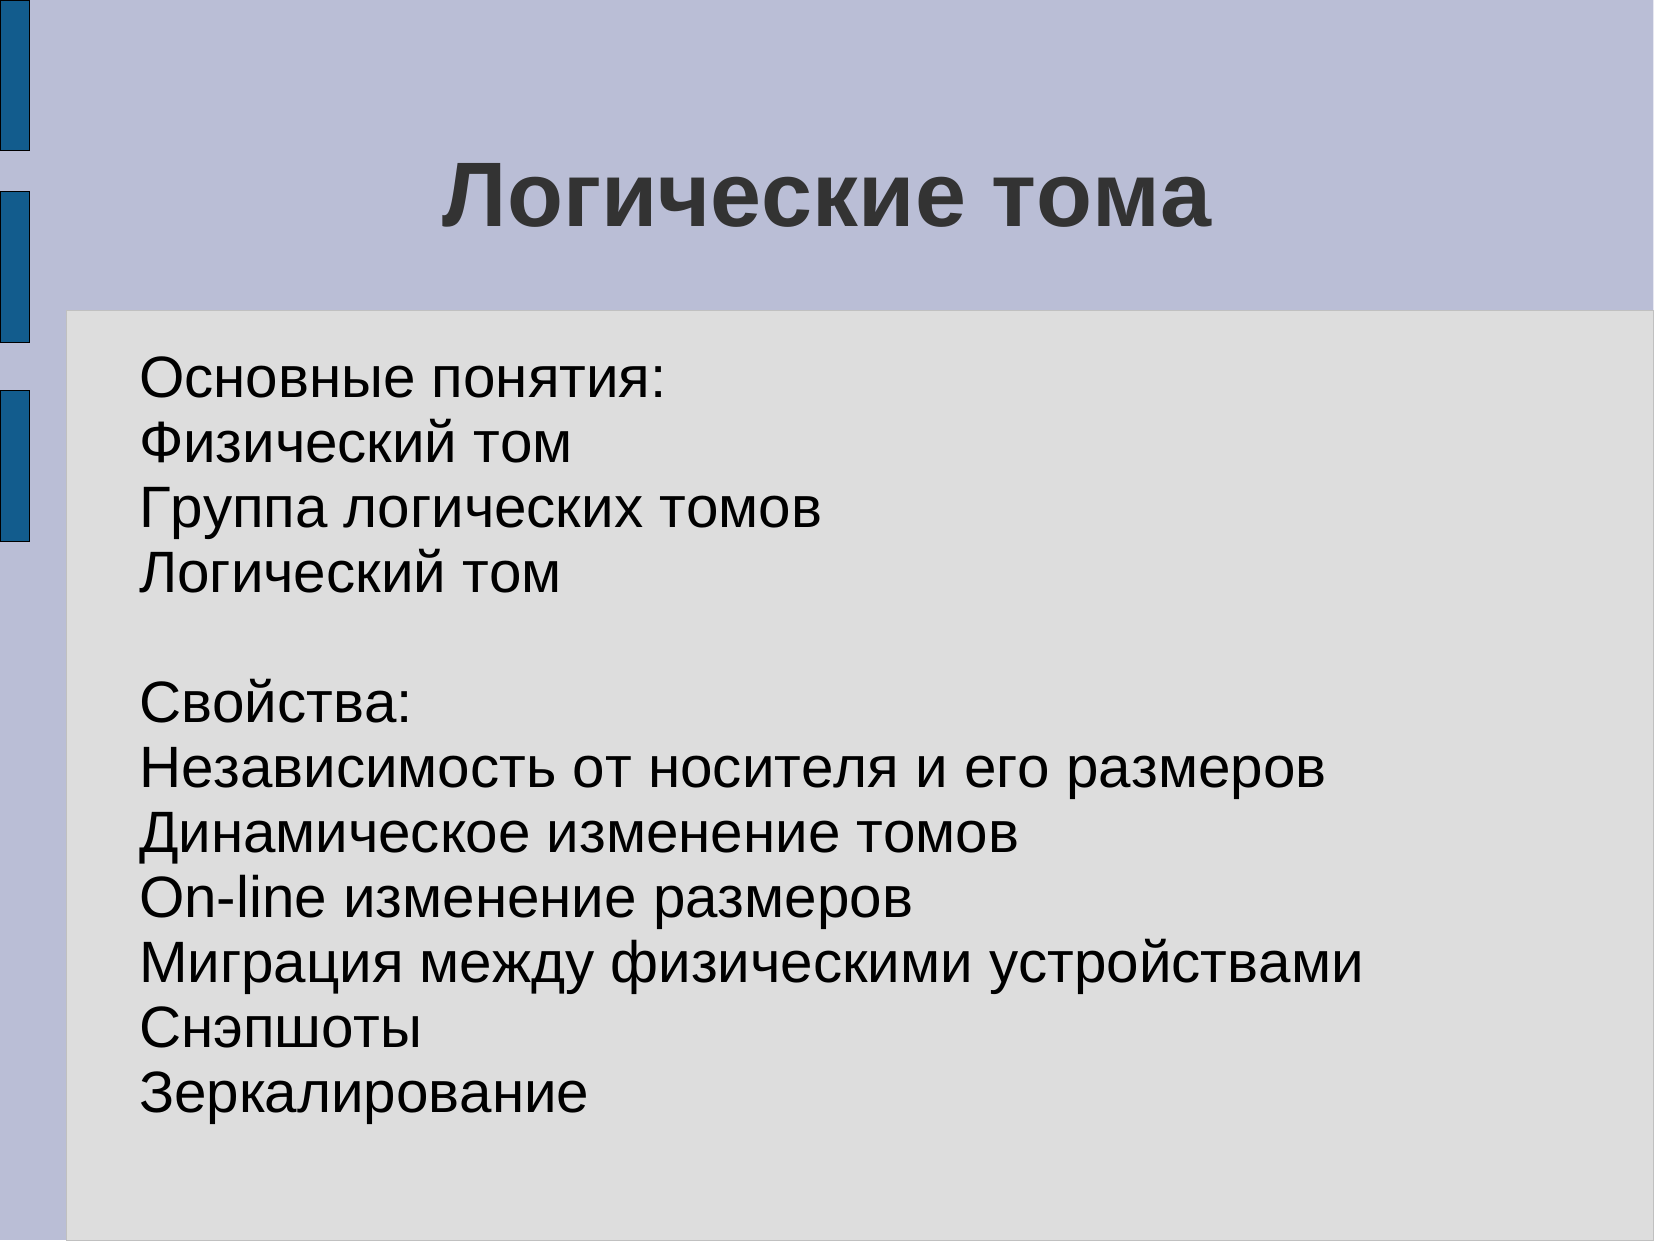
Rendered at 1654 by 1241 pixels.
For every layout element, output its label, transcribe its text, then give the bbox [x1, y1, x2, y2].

title Логические тома [121, 98, 1534, 291]
list Основные понятия: Физический том Группа логических томов Логический том Свойства: Независимость от носителя и его размеров Динамическое изменение томов On-line изменение размеров Миграция между физическими устройствами Снэпшоты Зеркалирование [121, 344, 1534, 1126]
